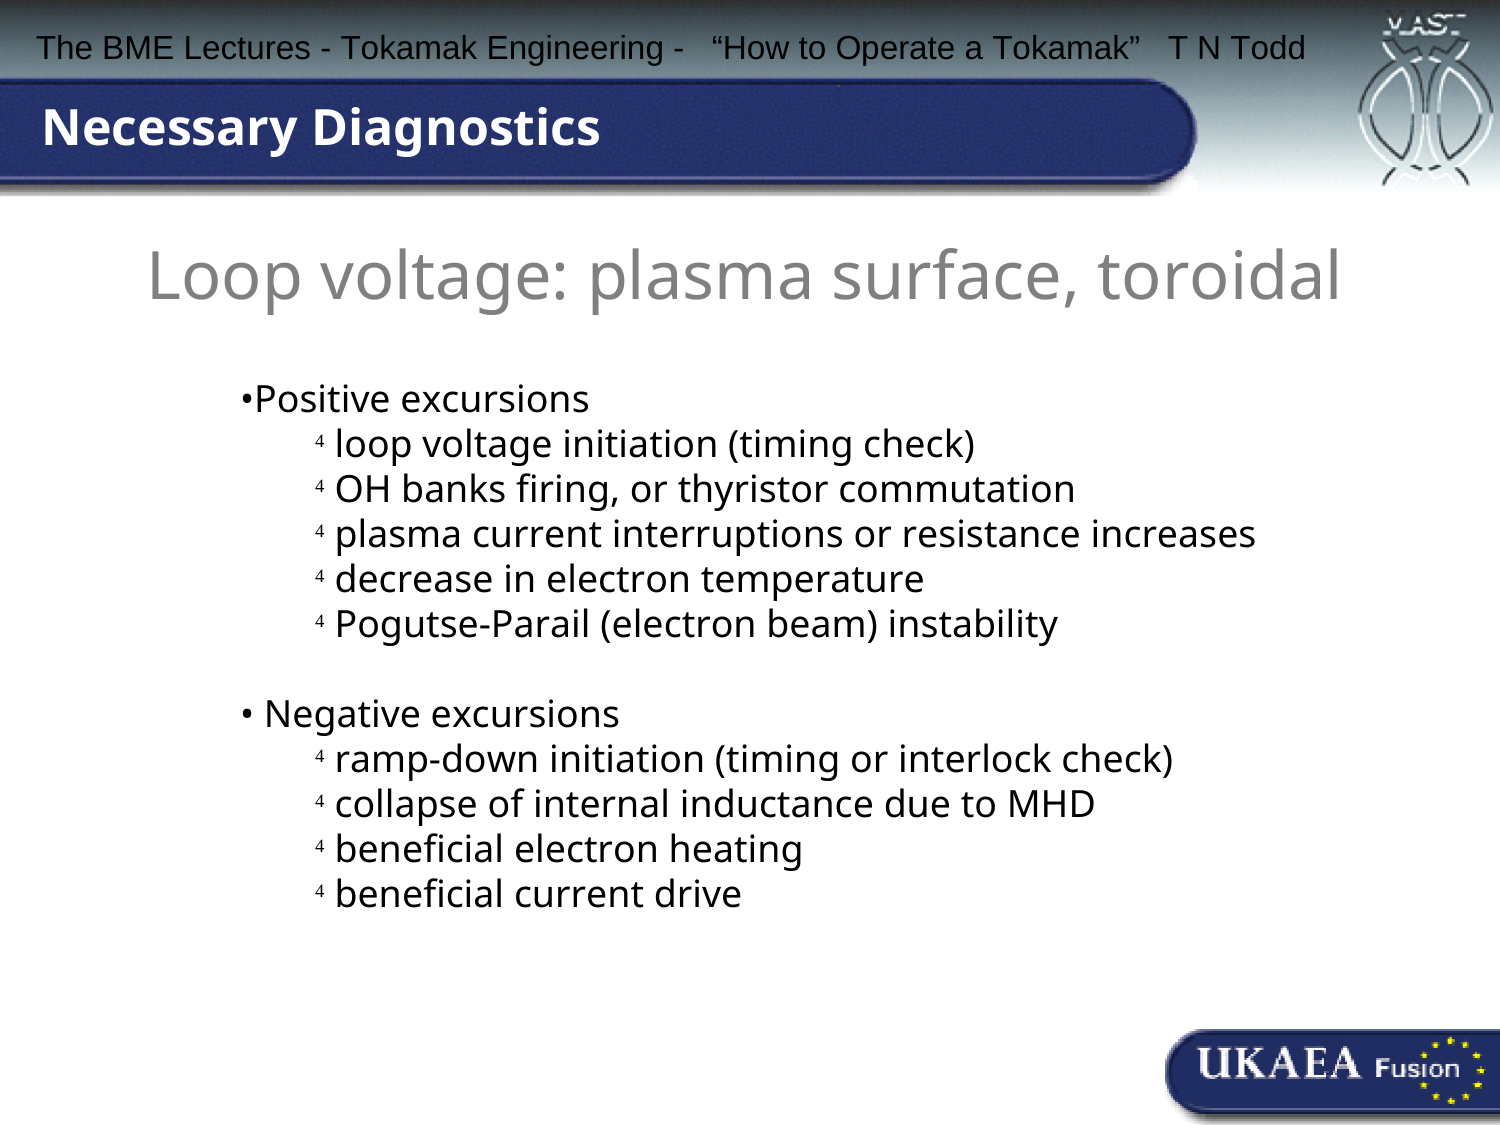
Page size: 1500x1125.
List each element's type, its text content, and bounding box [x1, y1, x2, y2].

text_box Positive excursions loop voltage initiation (timing check) OH banks firing, or thyristor commutation plasma current interruptions or resistance increases decrease in electron temperature Pogutse-Parail (electron beam) instability Negative excursions ramp-down initiation (timing or interlock check) collapse of internal inductance due to MHD beneficial electron heating beneficial current drive [225, 367, 1321, 969]
text_box Loop voltage: plasma surface, toroidal [131, 225, 1360, 321]
picture [1165, 1029, 1500, 1125]
text_box Necessary Diagnostics [26, 88, 617, 164]
text_box The BME Lectures - Tokamak Engineering - “How to Operate a Tokamak” T N Todd [0, 18, 1323, 60]
picture [0, 0, 1500, 202]
